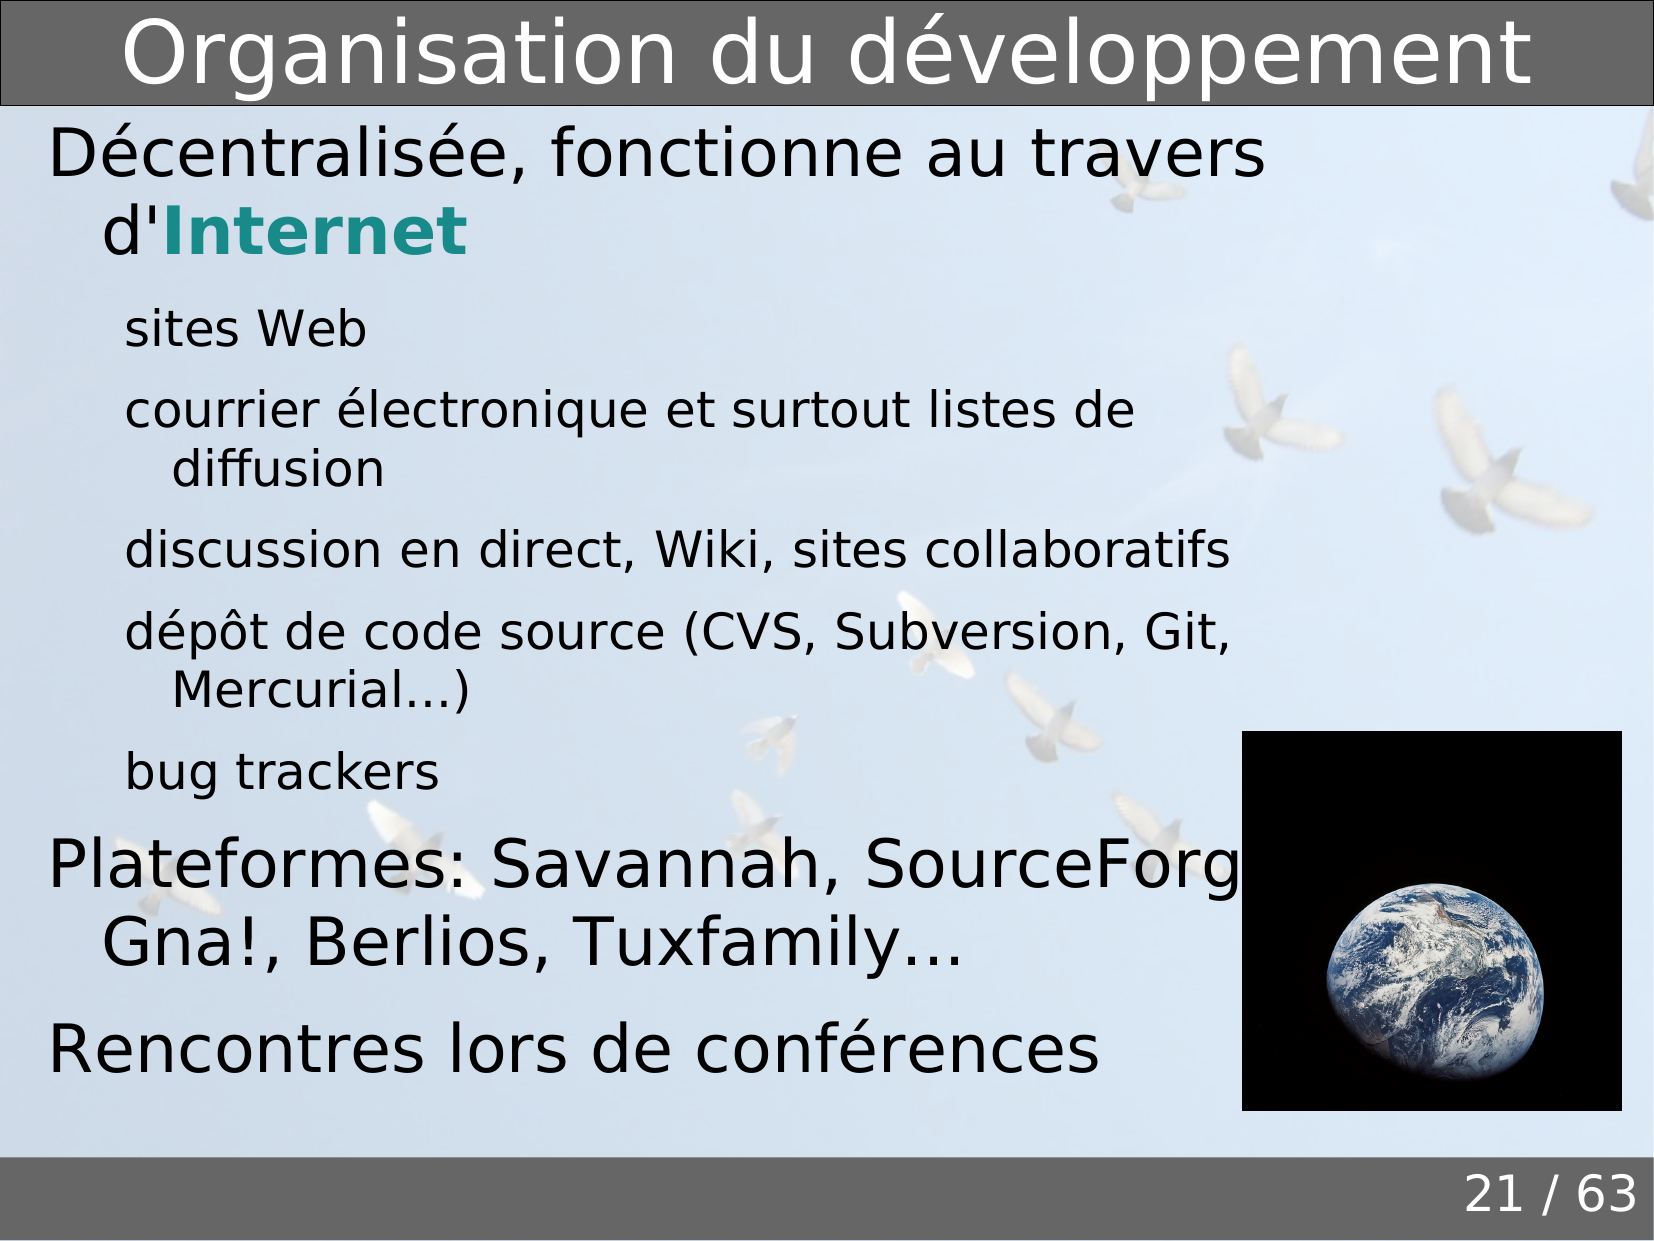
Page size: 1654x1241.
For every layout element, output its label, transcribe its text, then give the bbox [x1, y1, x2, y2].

list Décentralisée, fonctionne au travers d'Internet sites Web courrier électronique et surtout listes de diffusion discussion en direct, Wiki, sites collaboratifs dépôt de code source (CVS, Subversion, Git, Mercurial...) bug trackers Plateformes: Savannah, SourceForge, Gna!, Berlios, Tuxfamily... Rencontres lors de conférences [30, 114, 1359, 1166]
title Organisation du développement [0, 0, 1654, 107]
picture [1242, 731, 1622, 1111]
